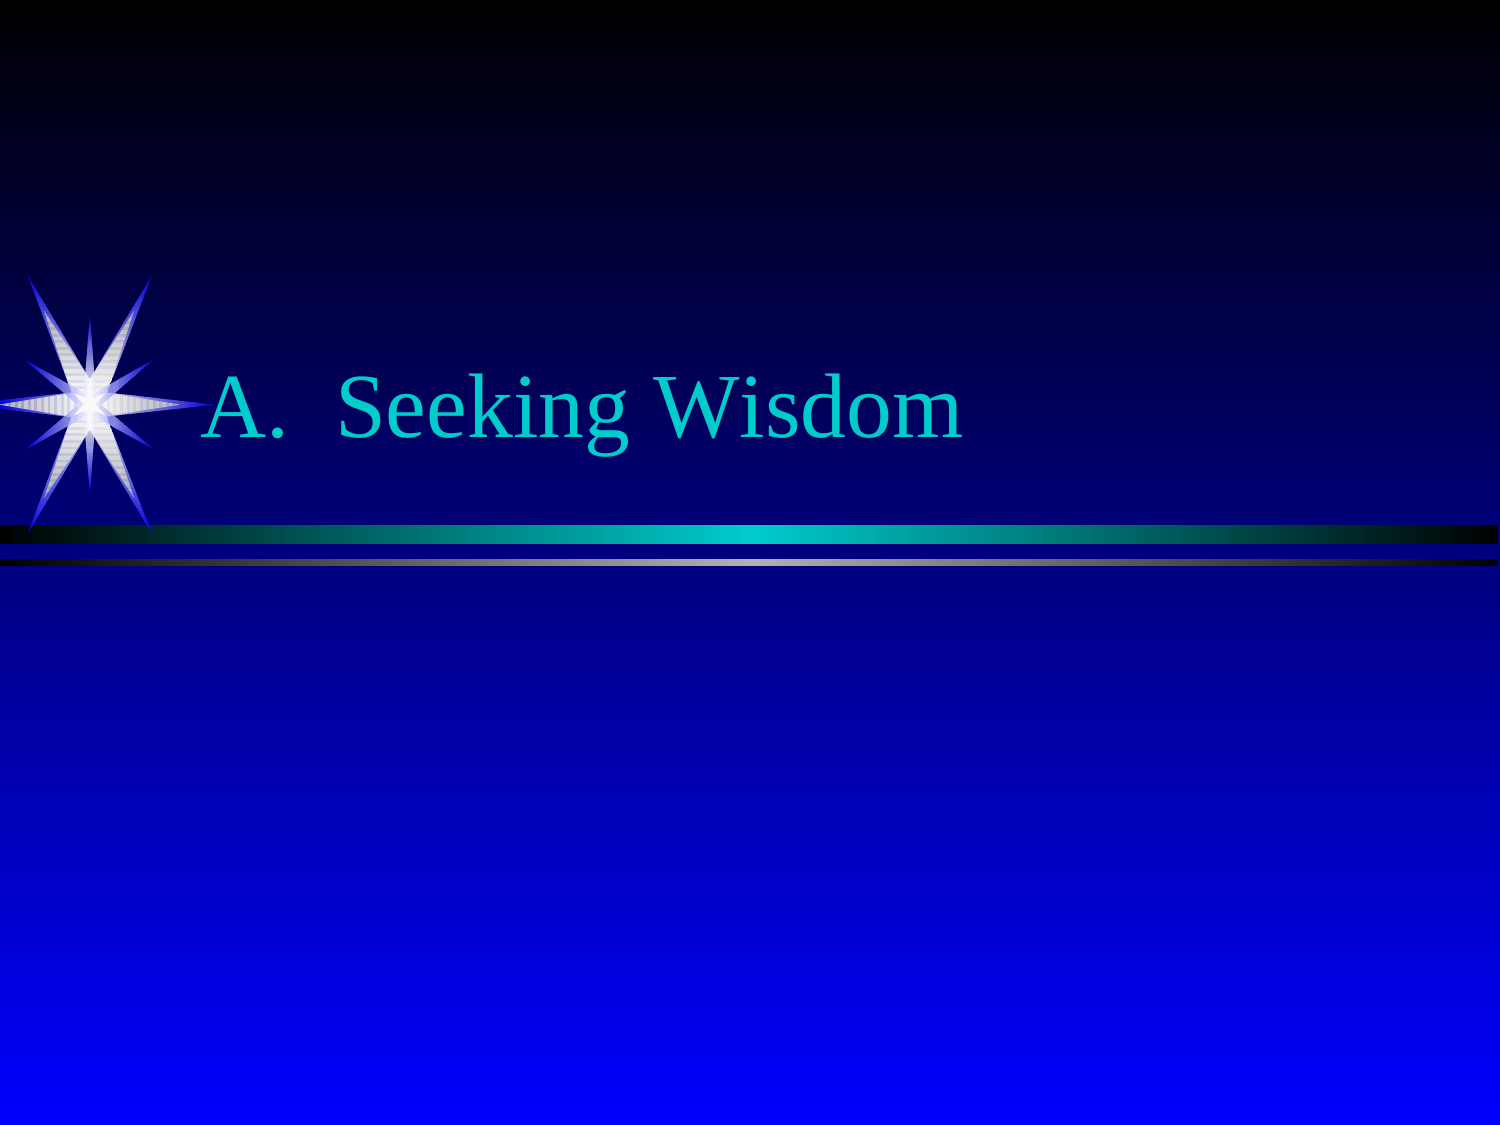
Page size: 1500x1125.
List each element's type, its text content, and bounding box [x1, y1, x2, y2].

title A. Seeking Wisdom [200, 312, 1476, 501]
